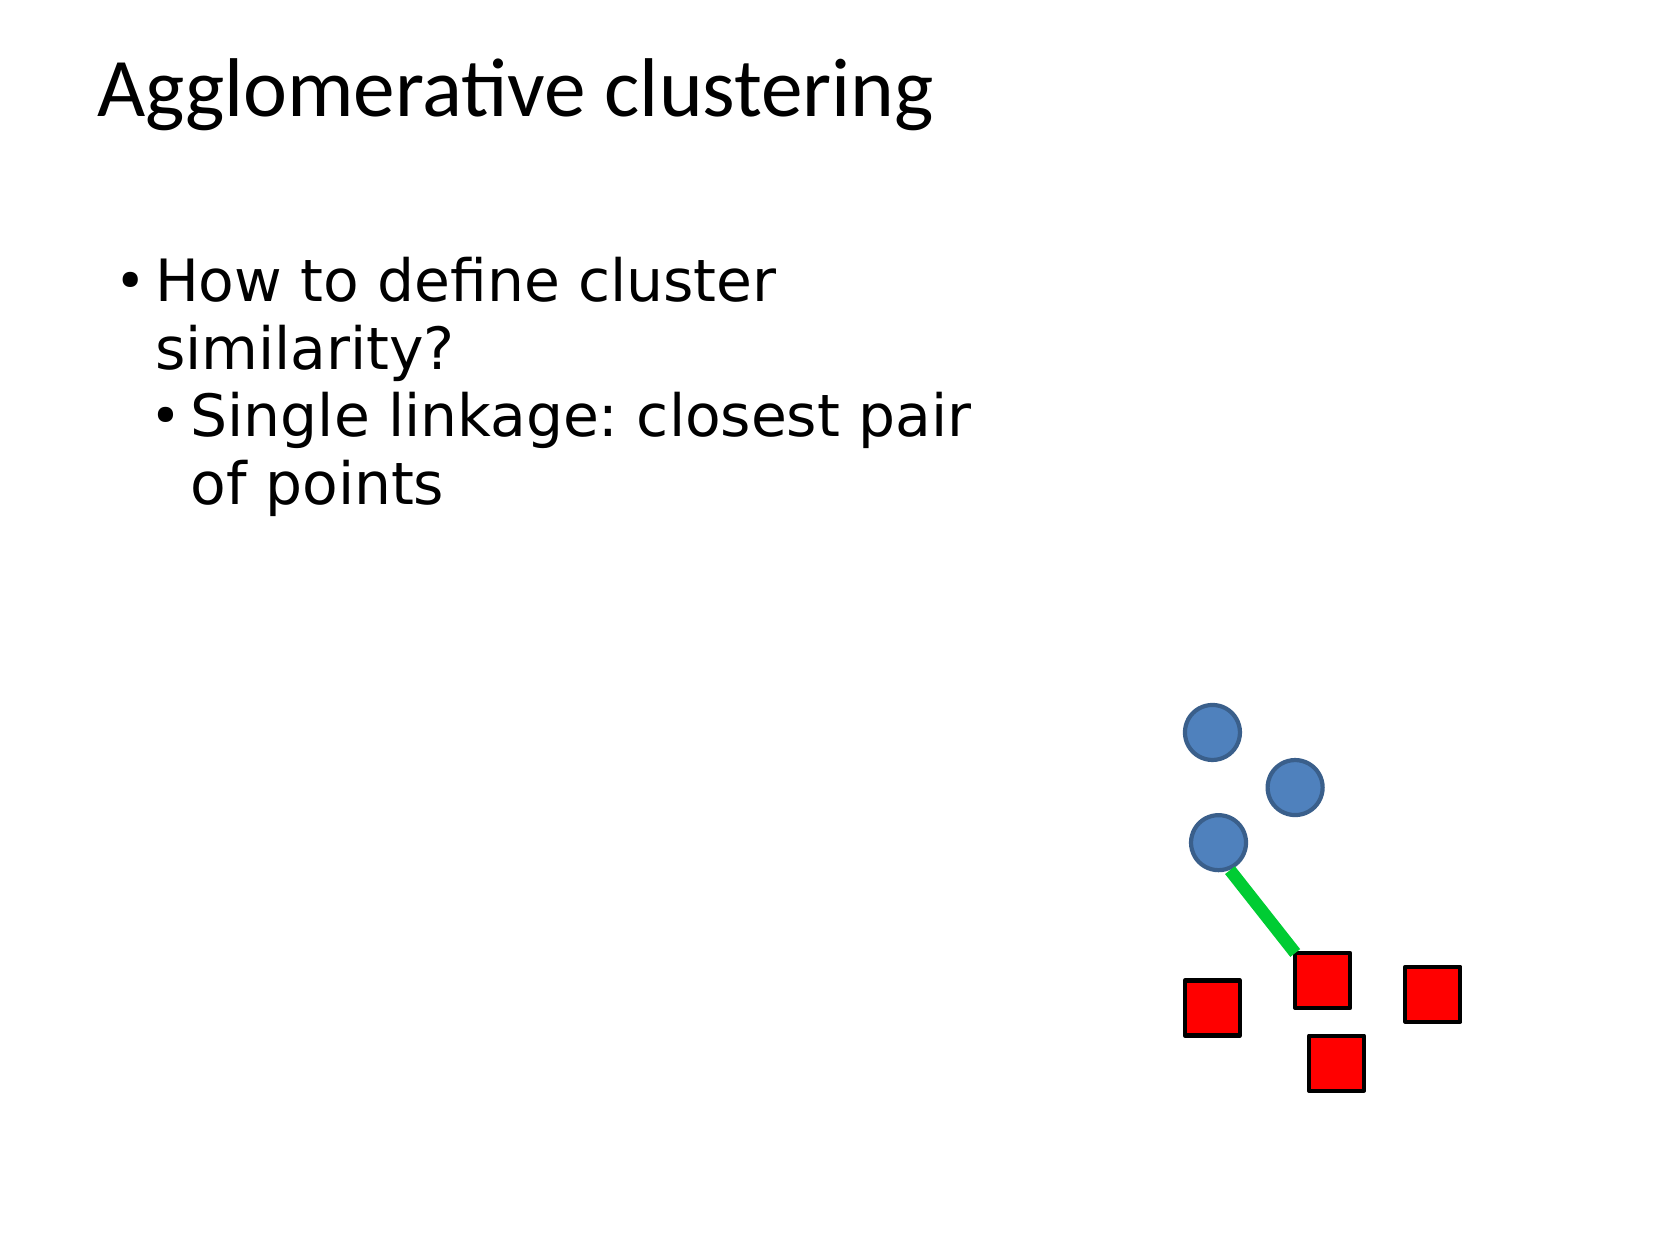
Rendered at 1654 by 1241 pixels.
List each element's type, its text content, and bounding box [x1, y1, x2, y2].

text_box Agglomerative clustering [82, 0, 1571, 166]
text_box [1184, 704, 1240, 760]
text_box [1191, 815, 1247, 871]
text_box [1308, 1035, 1364, 1091]
text_box [1405, 966, 1461, 1022]
text_box [1184, 980, 1240, 1036]
text_box [1267, 760, 1323, 816]
text_box [1295, 952, 1351, 1008]
text_box How to define cluster similarity? Single linkage: closest pair of points [105, 240, 1006, 526]
